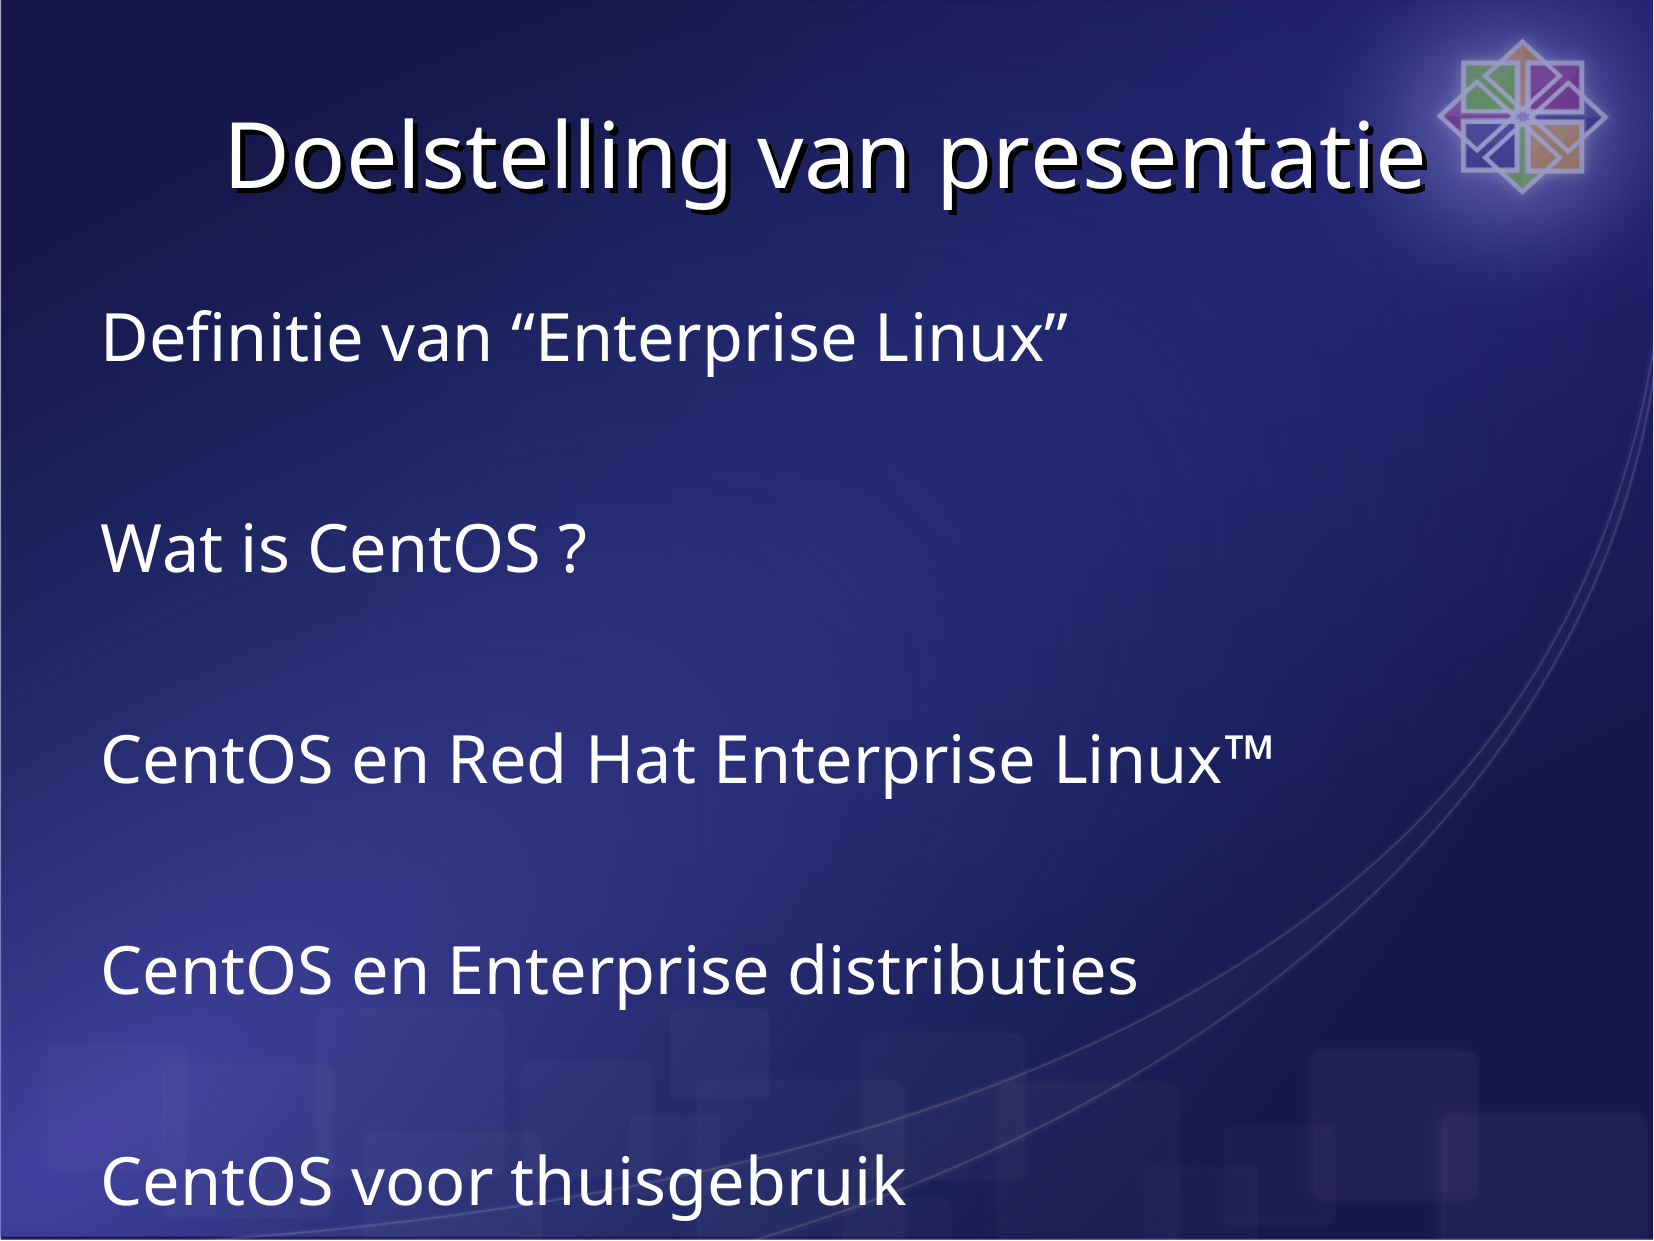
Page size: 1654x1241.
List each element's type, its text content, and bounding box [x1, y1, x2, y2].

title Doelstelling van presentatie [82, 56, 1571, 250]
picture [0, 0, 1654, 1241]
list Definitie van “Enterprise Linux” Wat is CentOS ? CentOS en Red Hat Enterprise Linux™ CentOS en Enterprise distributies CentOS voor thuisgebruik [82, 290, 1571, 1135]
